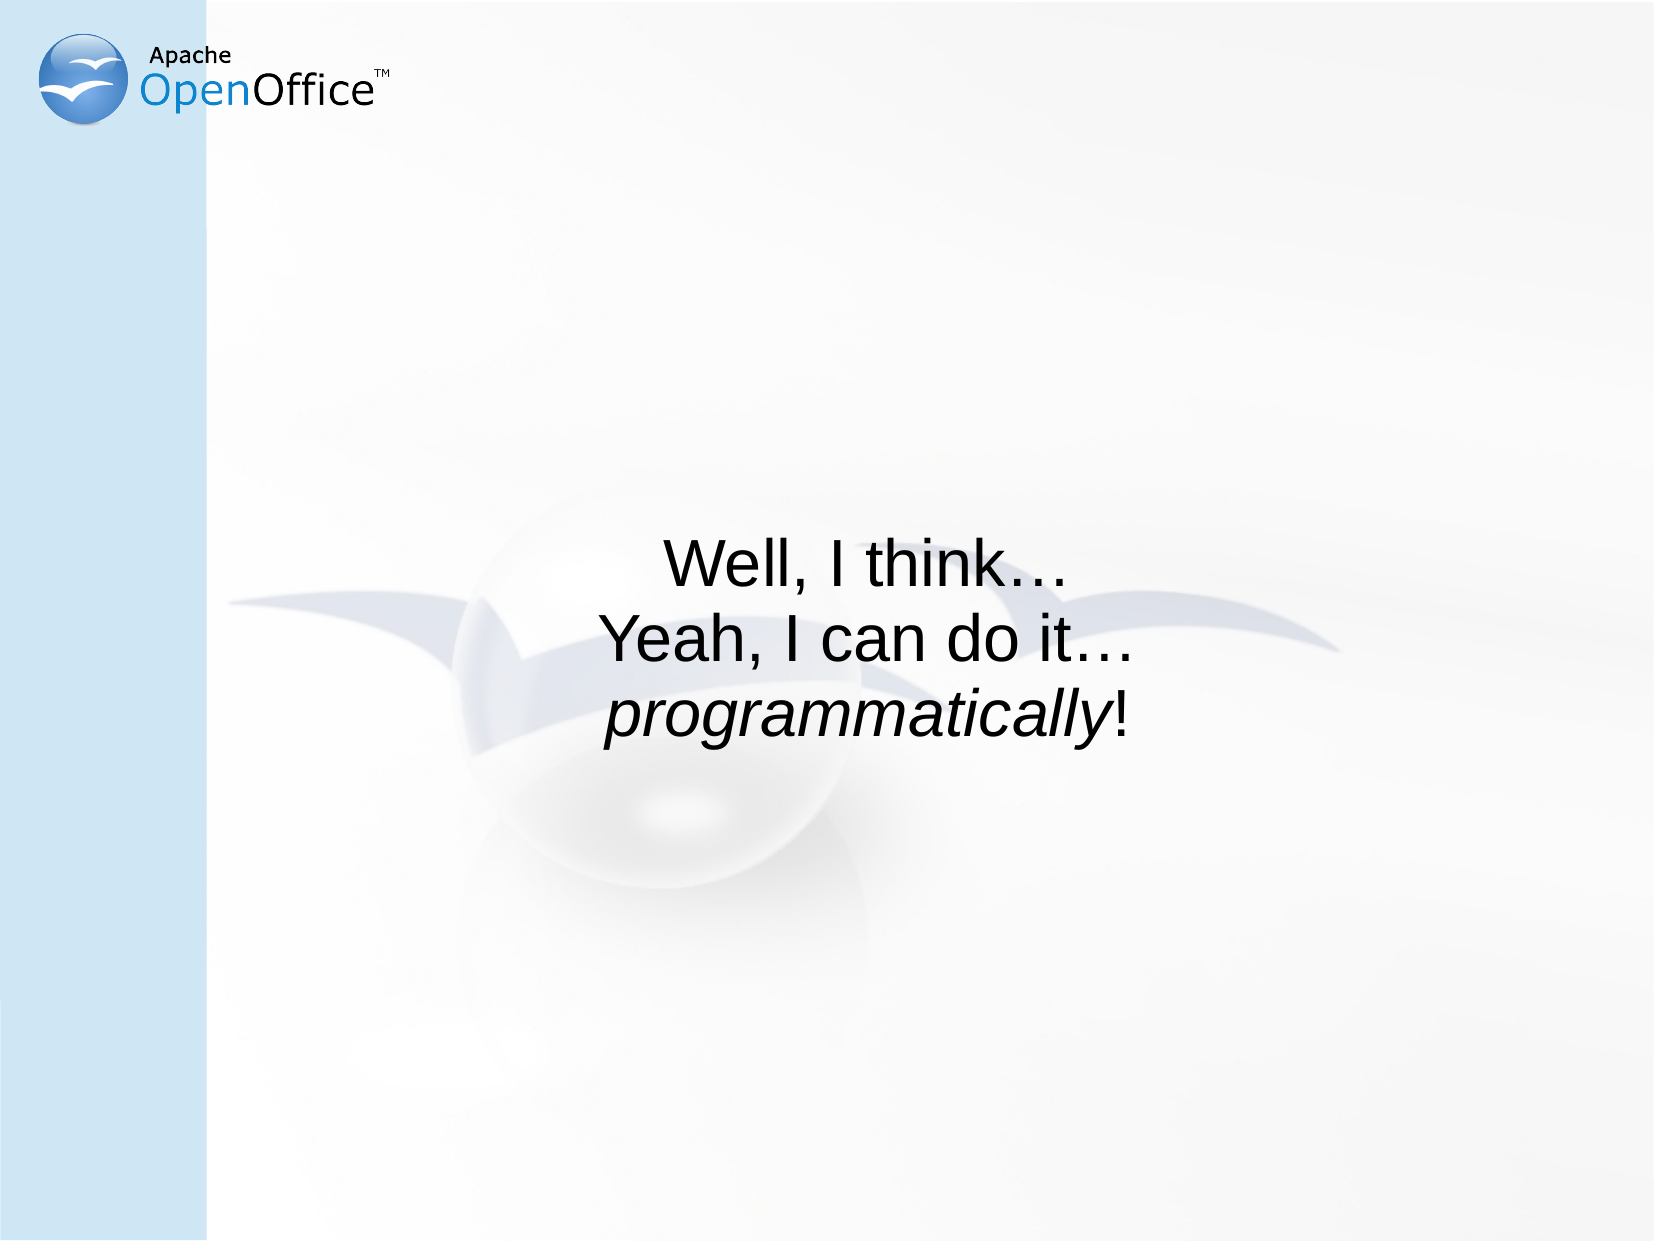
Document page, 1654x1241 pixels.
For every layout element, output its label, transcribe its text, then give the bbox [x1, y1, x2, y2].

picture [35, 2, 1654, 1241]
subtitle Well, I think… Yeah, I can do it… programmatically! [165, 108, 1571, 1168]
